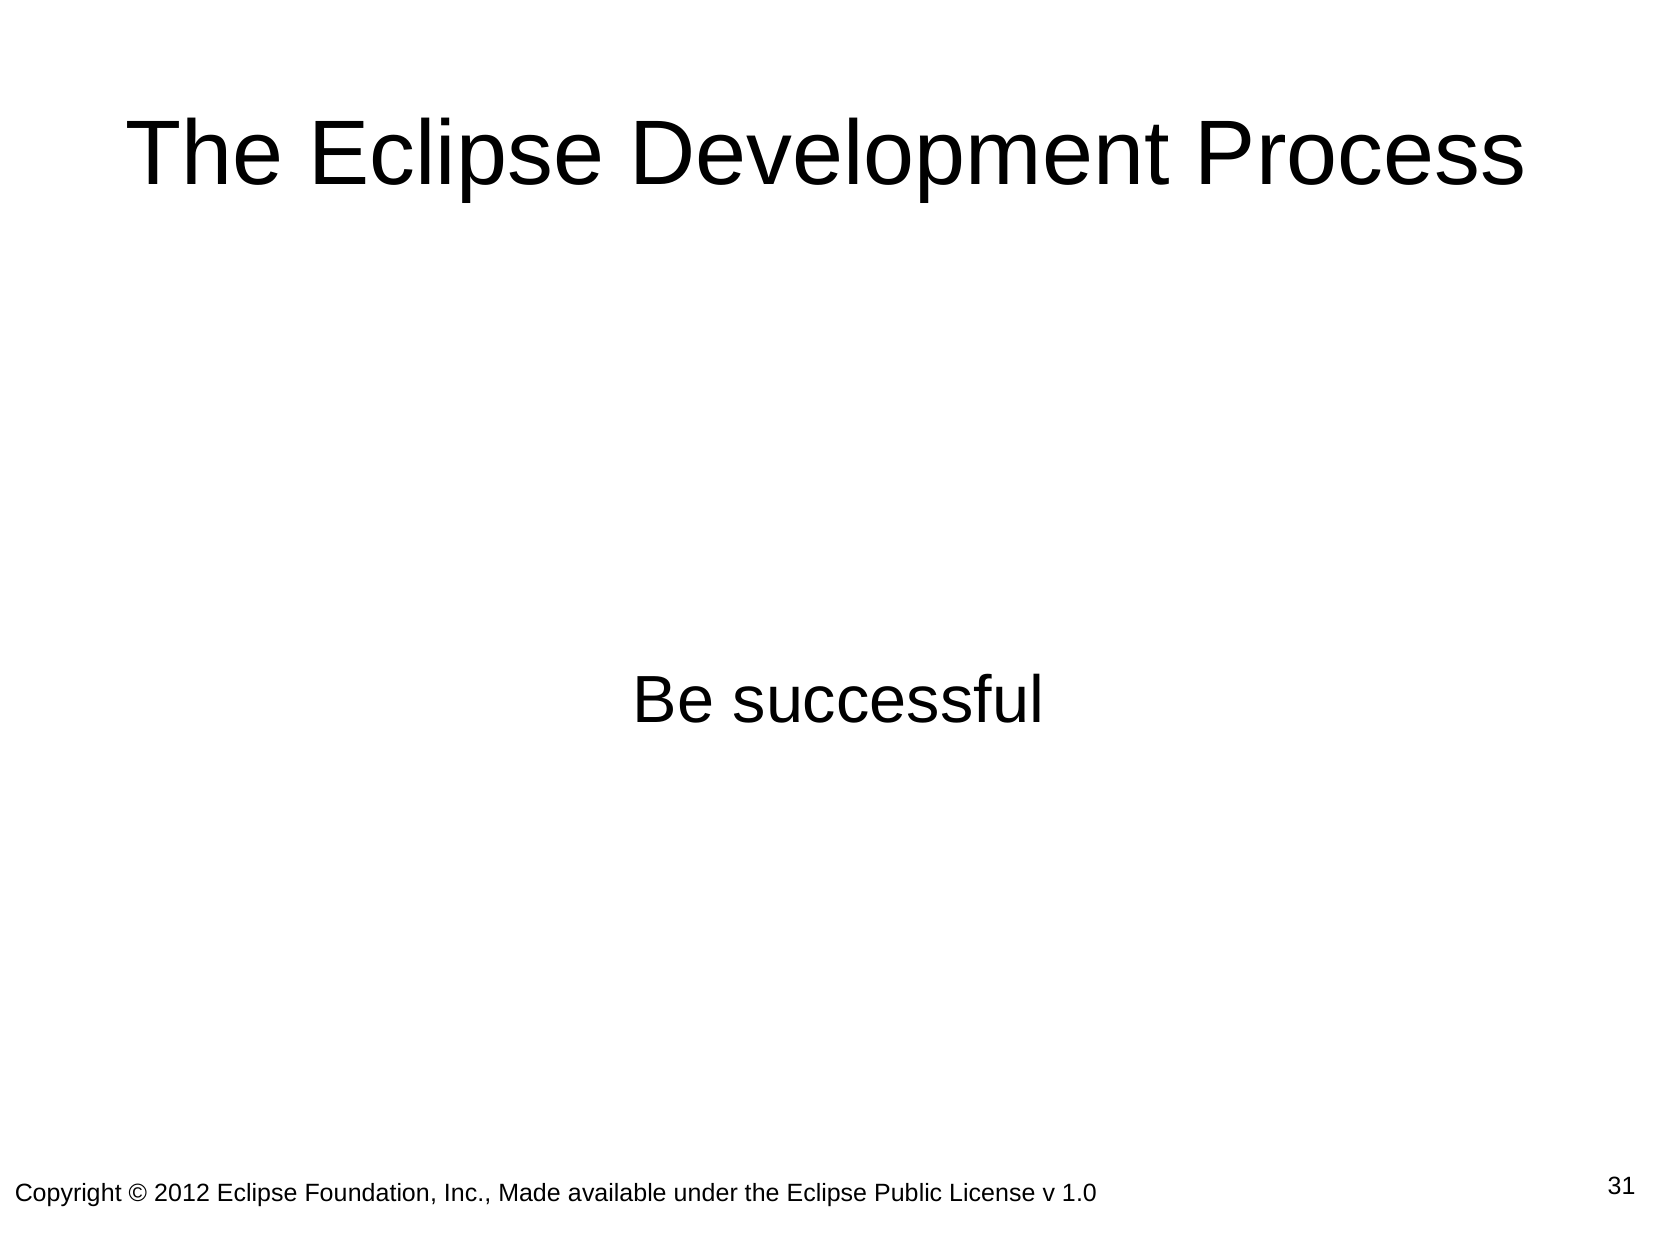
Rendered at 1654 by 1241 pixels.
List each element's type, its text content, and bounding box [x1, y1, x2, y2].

subtitle Be successful [82, 290, 1571, 1109]
title The Eclipse Development Process [82, 49, 1571, 257]
